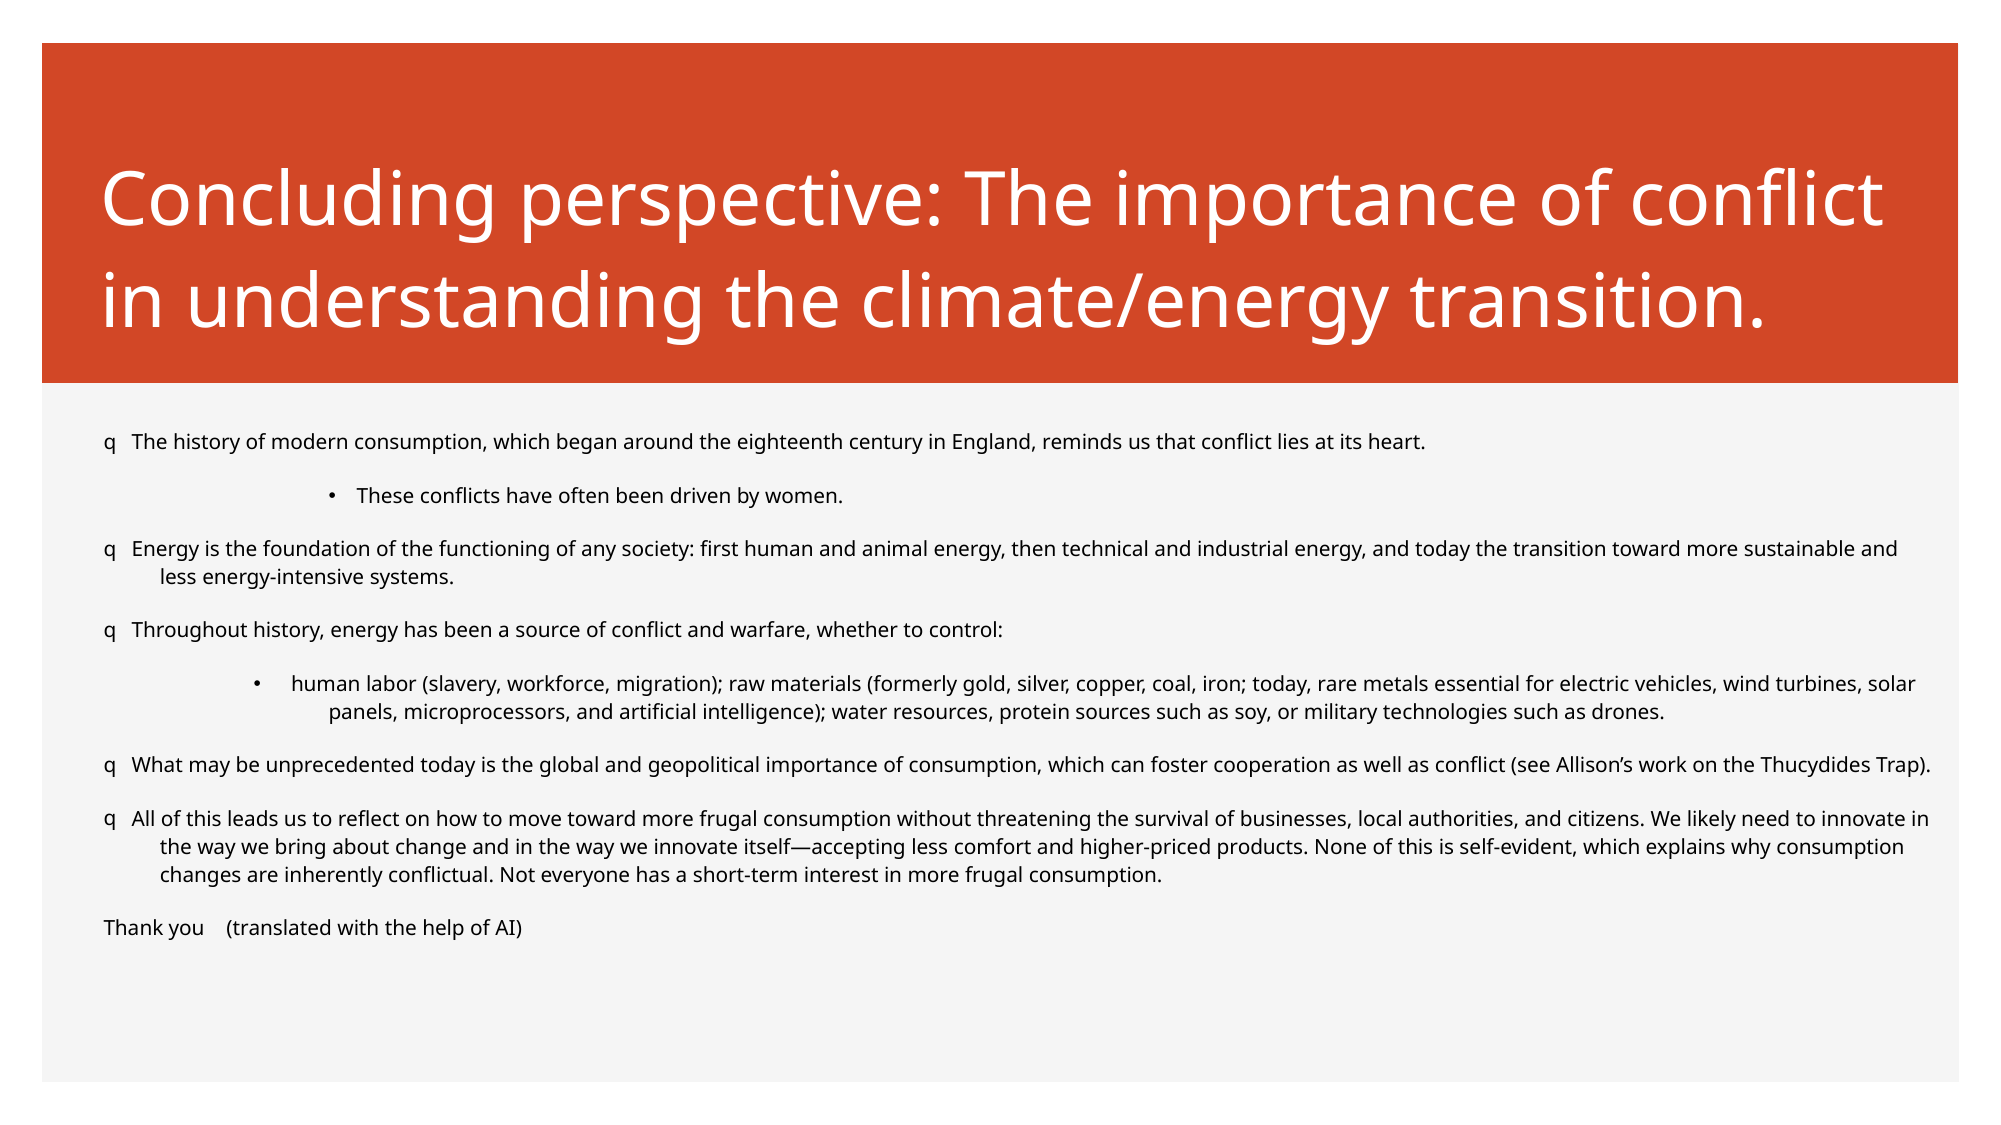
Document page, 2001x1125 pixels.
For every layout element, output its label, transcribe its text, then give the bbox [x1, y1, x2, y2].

title Concluding perspective: The importance of conflict in understanding the climate/energy transition. [85, 76, 1916, 357]
list The history of modern consumption, which began around the eighteenth century in England, reminds us that conflict lies at its heart. These conflicts have often been driven by women. Energy is the foundation of the functioning of any society: first human and animal energy, then technical and industrial energy, and today the transition toward more sustainable and less energy-intensive systems. Throughout history, energy has been a source of conflict and warfare, whether to control: human labor (slavery, workforce, migration); raw materials (formerly gold, silver, copper, coal, iron; today, rare metals essential for electric vehicles, wind turbines, solar panels, microprocessors, and artificial intelligence); water resources, protein sources such as soy, or military technologies such as drones. What may be unprecedented today is the global and geopolitical importance of consumption, which can foster cooperation as well as conflict (see Allison’s work on the Thucydides Trap). All of this leads us to reflect on how to move toward more frugal consumption without threatening the survival of businesses, local authorities, and citizens. We likely need to innovate in the way we bring about change and in the way we innovate itself—accepting less comfort and higher-priced products. None of this is self-evident, which explains why consumption changes are inherently conflictual. Not everyone has a short-term interest in more frugal consumption. Thank you (translated with the help of AI) [88, 420, 1954, 1080]
